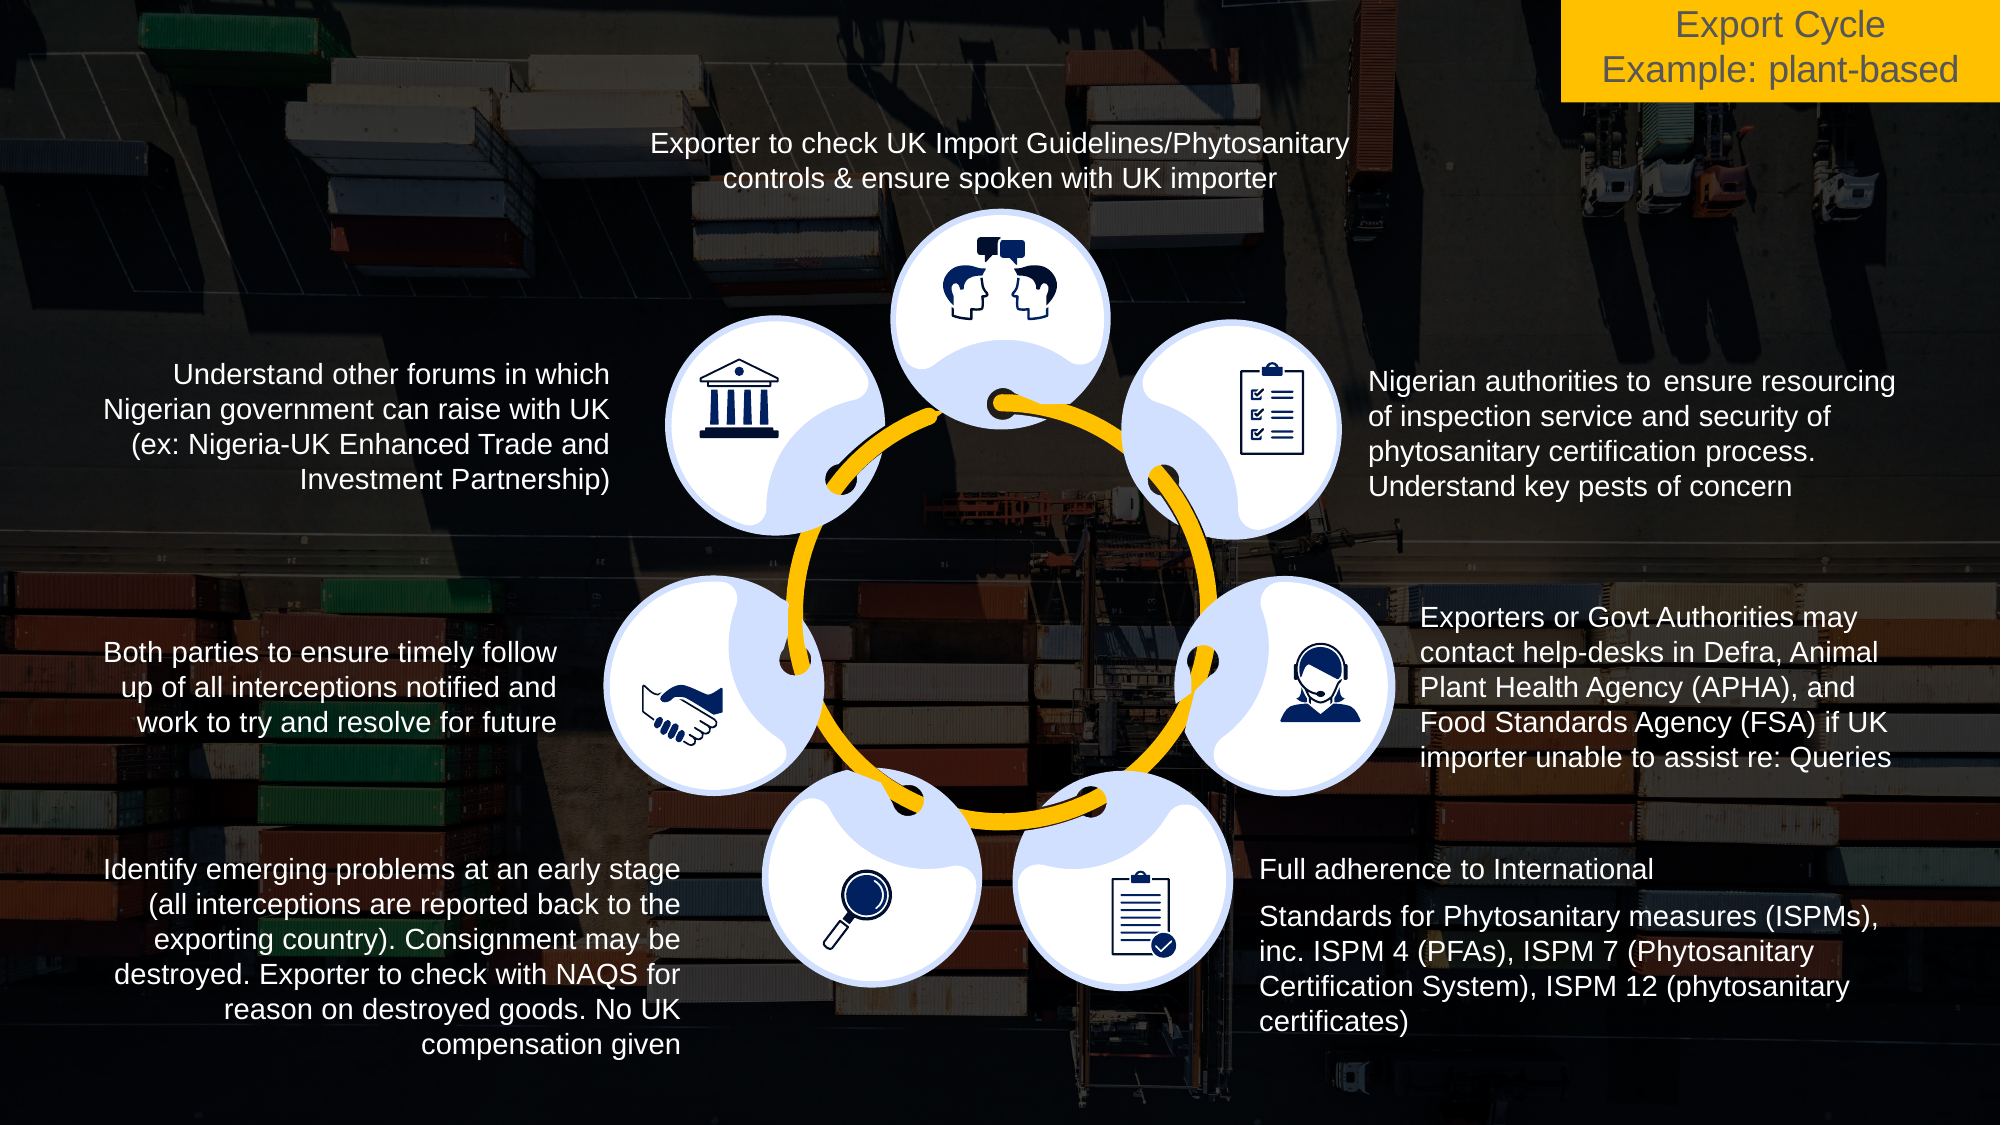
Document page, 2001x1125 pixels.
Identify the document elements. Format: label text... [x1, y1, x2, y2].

text_box Both parties to ensure timely follow up of all interceptions notified and work to try and resolve for future [103, 620, 584, 752]
text_box Understand other forums in which Nigerian government can raise with UK (ex: Nigeria-UK Enhanced Trade and Investment Partnership) [103, 347, 644, 504]
text_box Exporter to check UK Import Guidelines/Phytosanitary controls & ensure spoken with UK importer [618, 123, 1383, 195]
text_box Nigerian authorities to ensure resourcing of inspection service and security of phytosanitary certification process. Understand key pests of concern [1368, 362, 1897, 494]
text_box Identify emerging problems at an early stage (all interceptions are reported back to the exporting country). Consignment may be destroyed. Exporter to check with NAQS for reason on destroyed goods. No UK compensation given [103, 849, 740, 1061]
text_box [0, 0, 2000, 1125]
text_box Exporters or Govt Authorities may contact help-desks in Defra, Animal Plant Health Agency (APHA), and Food Standards Agency (FSA) if UK importer unable to assist re: Queries [1420, 598, 1897, 775]
text_box Export Cycle Example: plant-based [1561, 0, 2000, 103]
text_box Full adherence to International Standards for Phytosanitary measures (ISPMs), inc. ISPM 4 (PFAs), ISPM 7 (Phytosanitary Certification System), ISPM 12 (phytosanitary certificates) [1259, 849, 1897, 1039]
